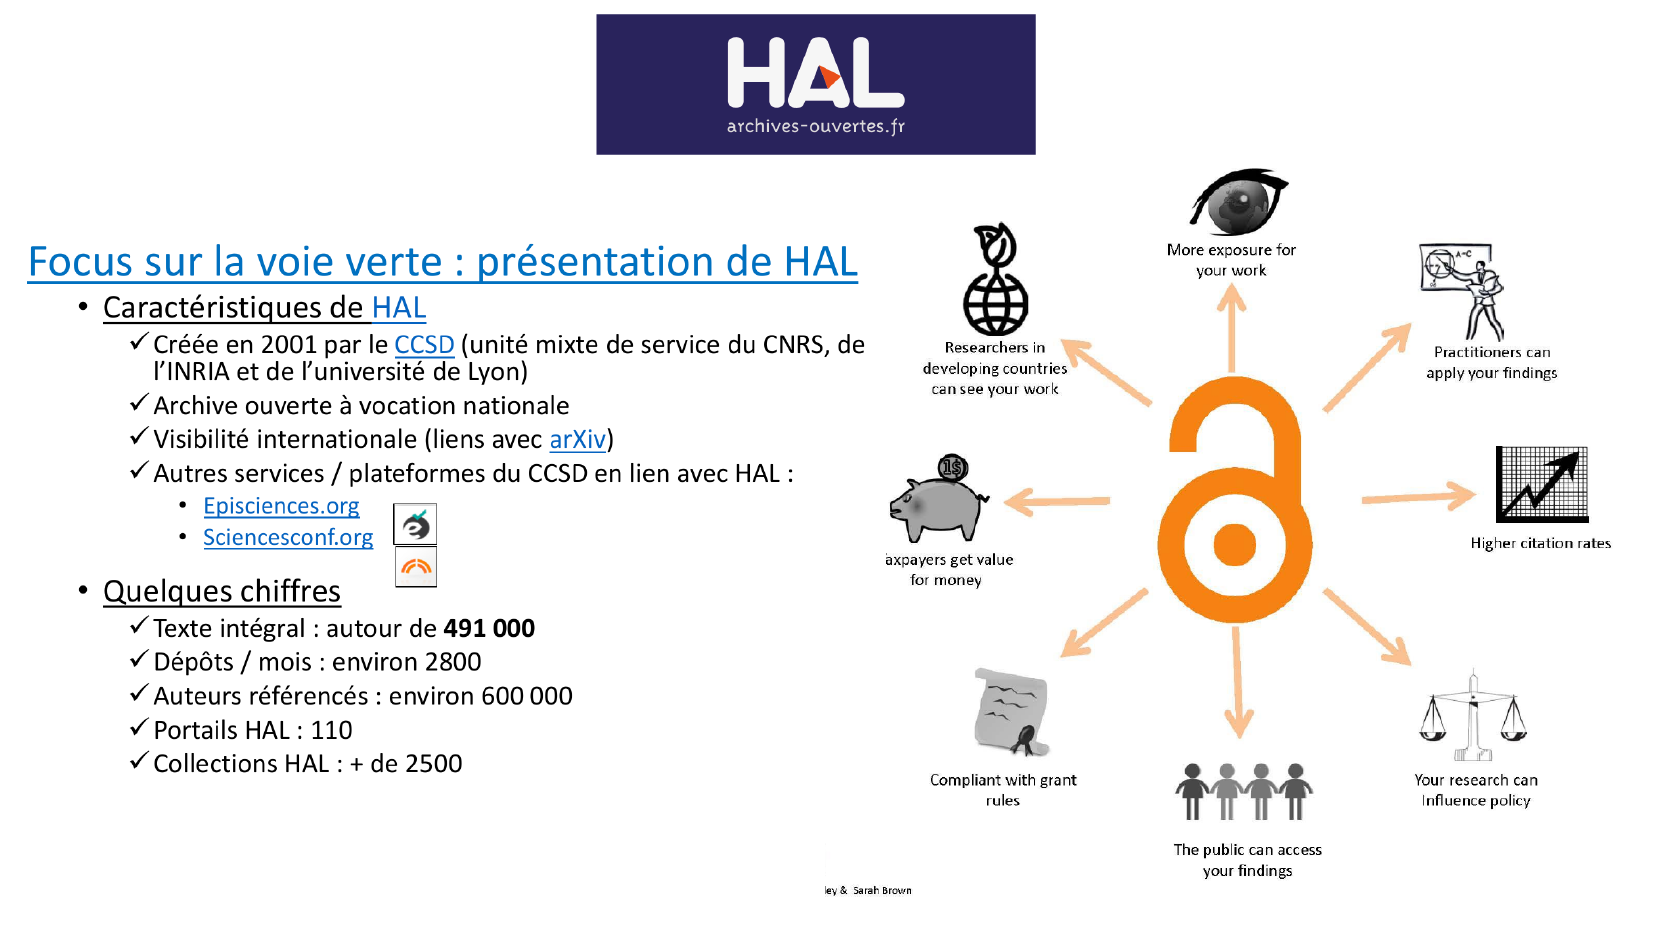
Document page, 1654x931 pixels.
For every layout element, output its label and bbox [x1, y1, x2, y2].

picture [17, 166, 1621, 901]
picture [596, 14, 1036, 156]
